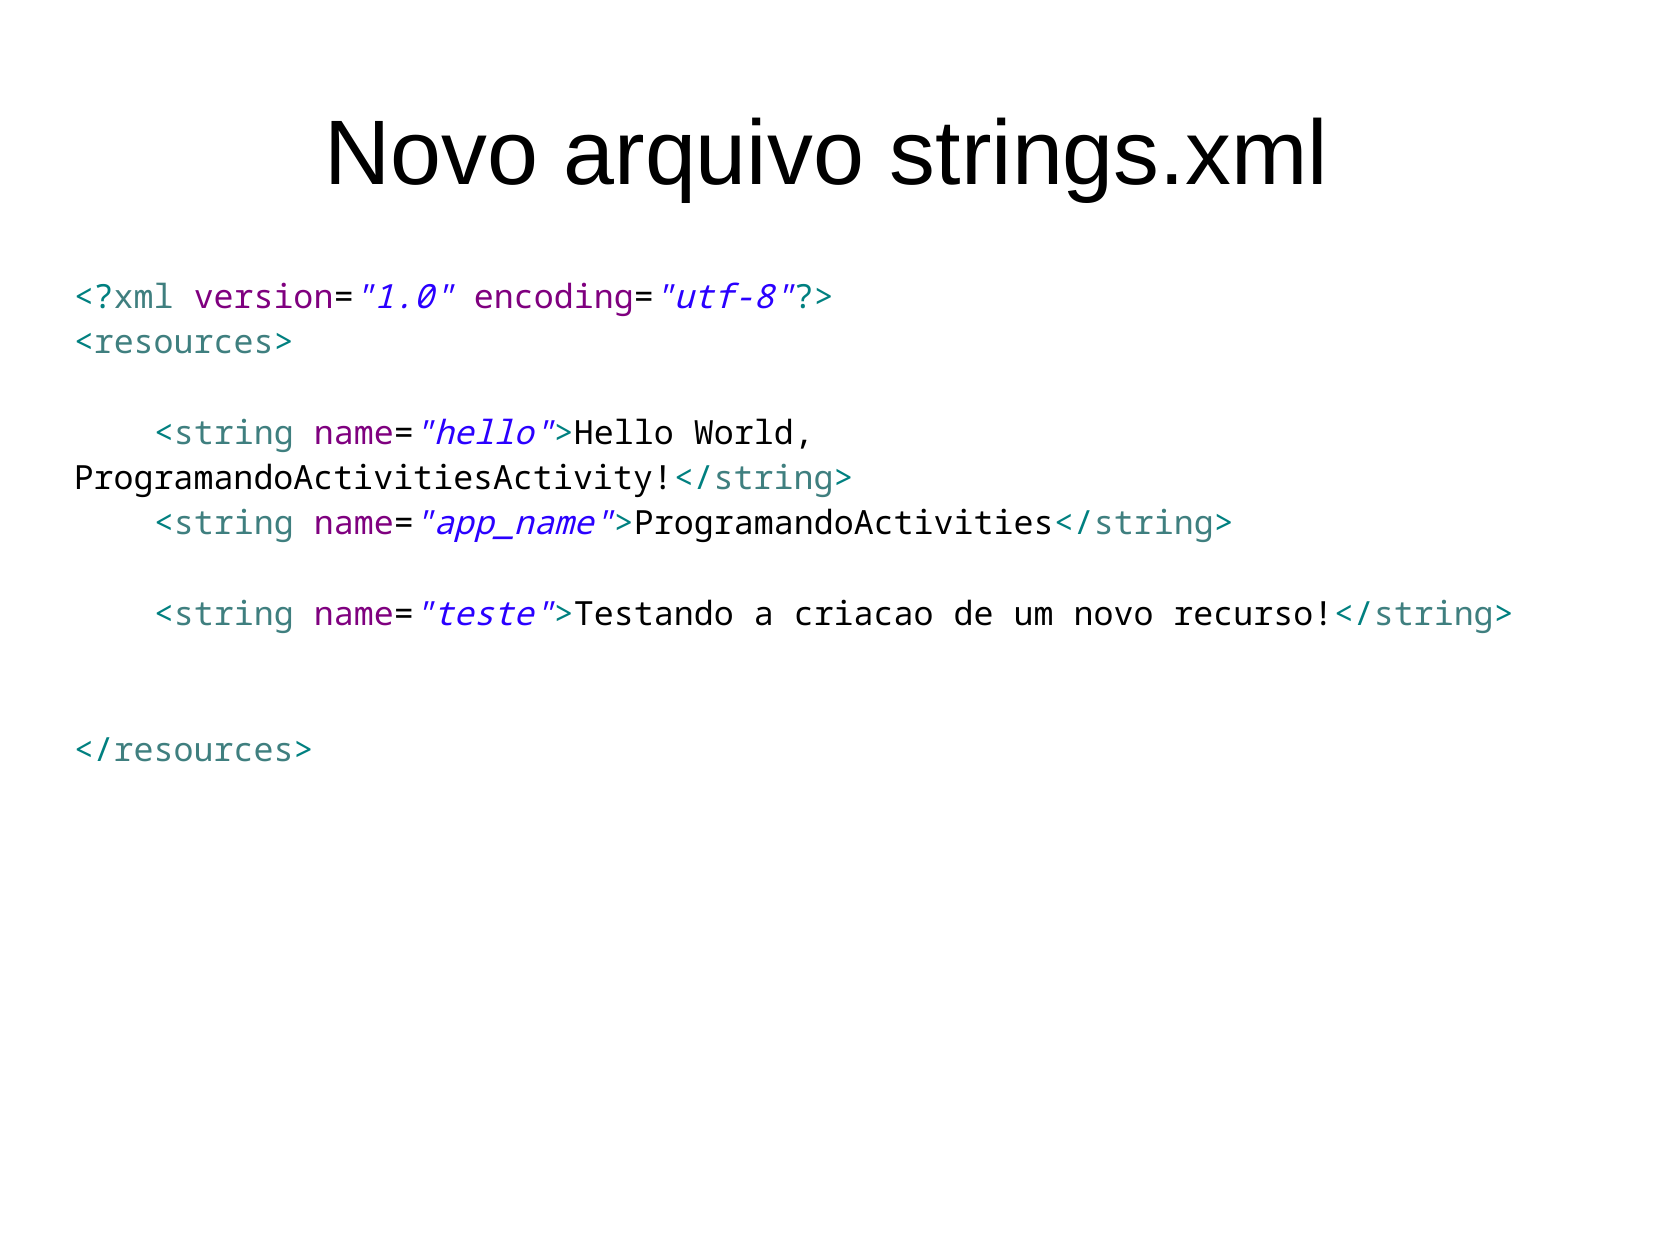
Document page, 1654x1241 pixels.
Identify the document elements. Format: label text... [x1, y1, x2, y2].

title Novo arquivo strings.xml [82, 49, 1571, 257]
text_box <?xml version="1.0" encoding="utf-8"?> <resources> <string name="hello">Hello World, ProgramandoActivitiesActivity!</string> <string name="app_name">ProgramandoActivities</string> <string name="teste">Testando a criacao de um novo recurso!</string> </resources> [59, 265, 1625, 668]
